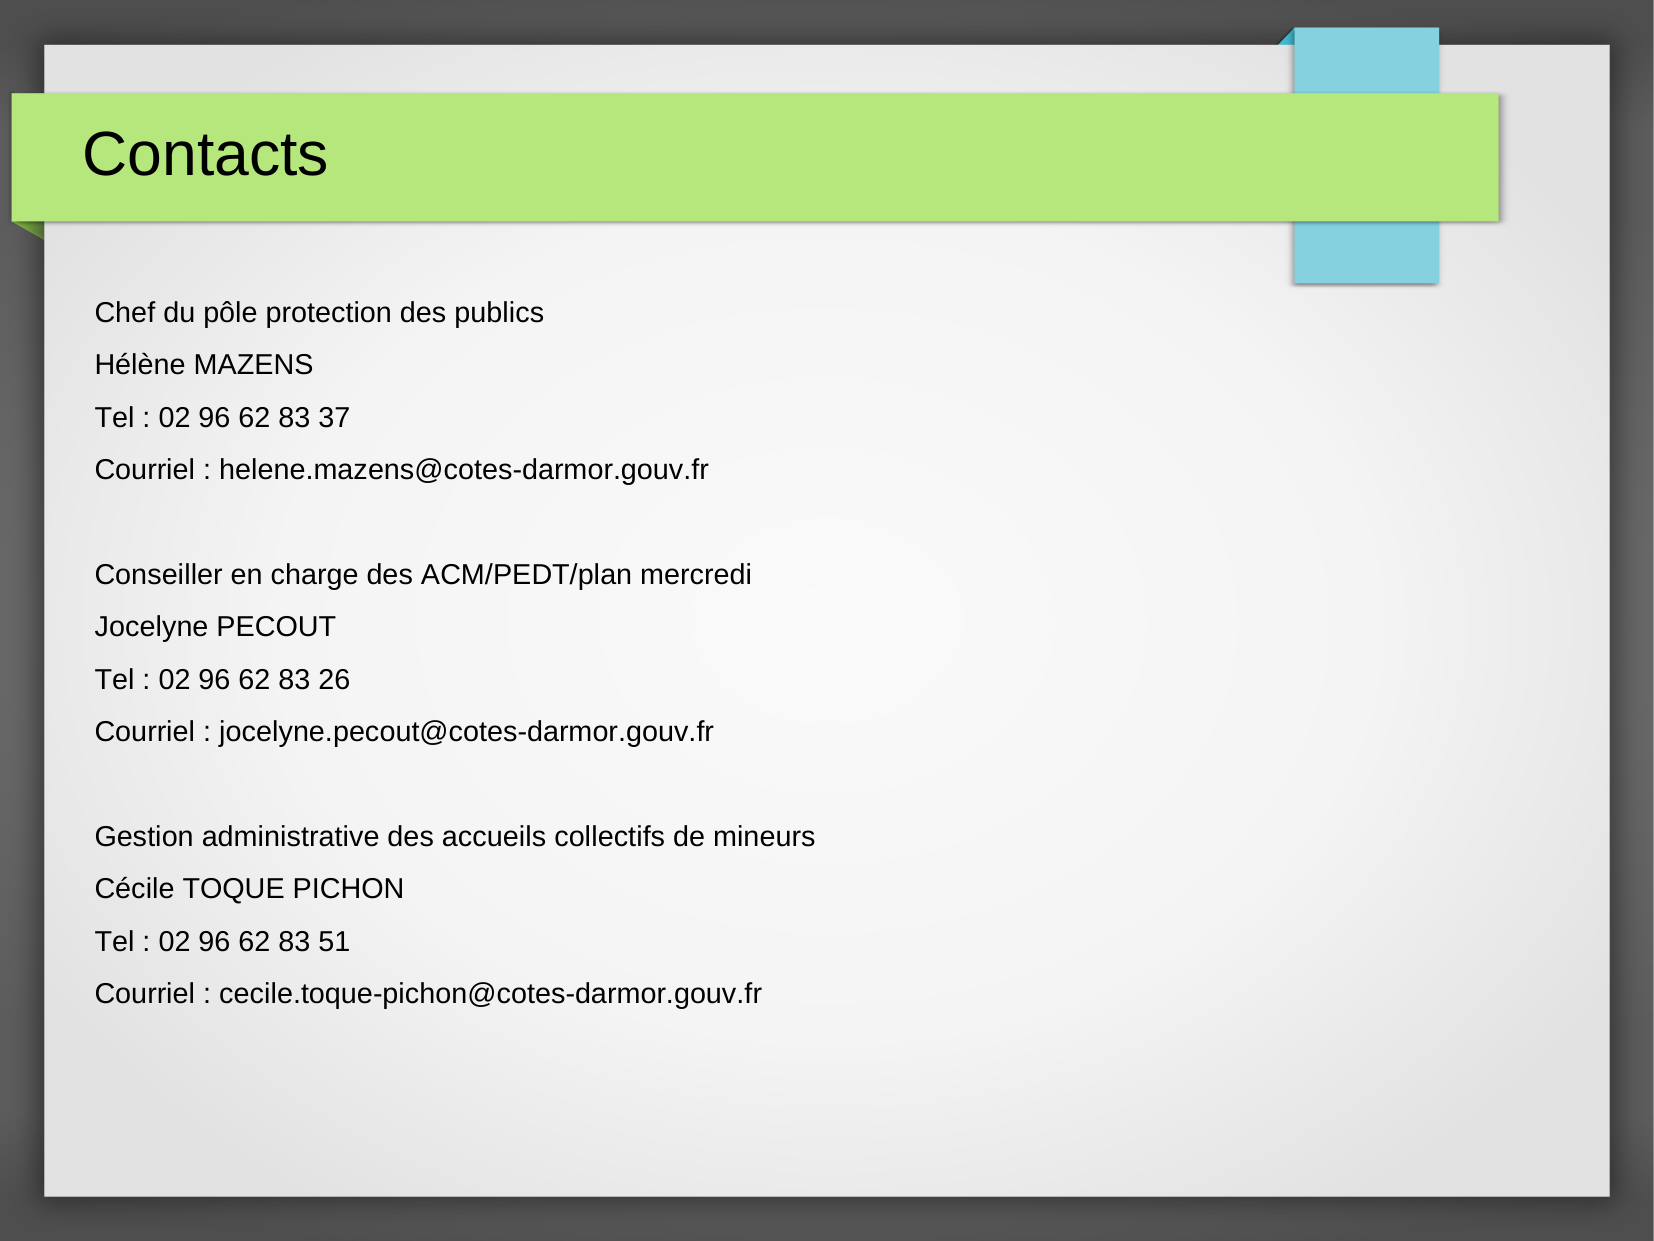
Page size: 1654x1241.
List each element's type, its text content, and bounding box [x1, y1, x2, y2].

title Contacts [82, 94, 1264, 213]
list Chef du pôle protection des publics Hélène MAZENS Tel : 02 96 62 83 37 Courriel : helene.mazens@cotes-darmor.gouv.fr Conseiller en charge des ACM/PEDT/plan mercredi Jocelyne PECOUT Tel : 02 96 62 83 26 Courriel : jocelyne.pecout@cotes-darmor.gouv.fr Gestion administrative des accueils collectifs de mineurs Cécile TOQUE PICHON Tel : 02 96 62 83 51 Courriel : cecile.toque-pichon@cotes-darmor.gouv.fr [94, 296, 1583, 1016]
picture [0, 0, 1654, 1241]
